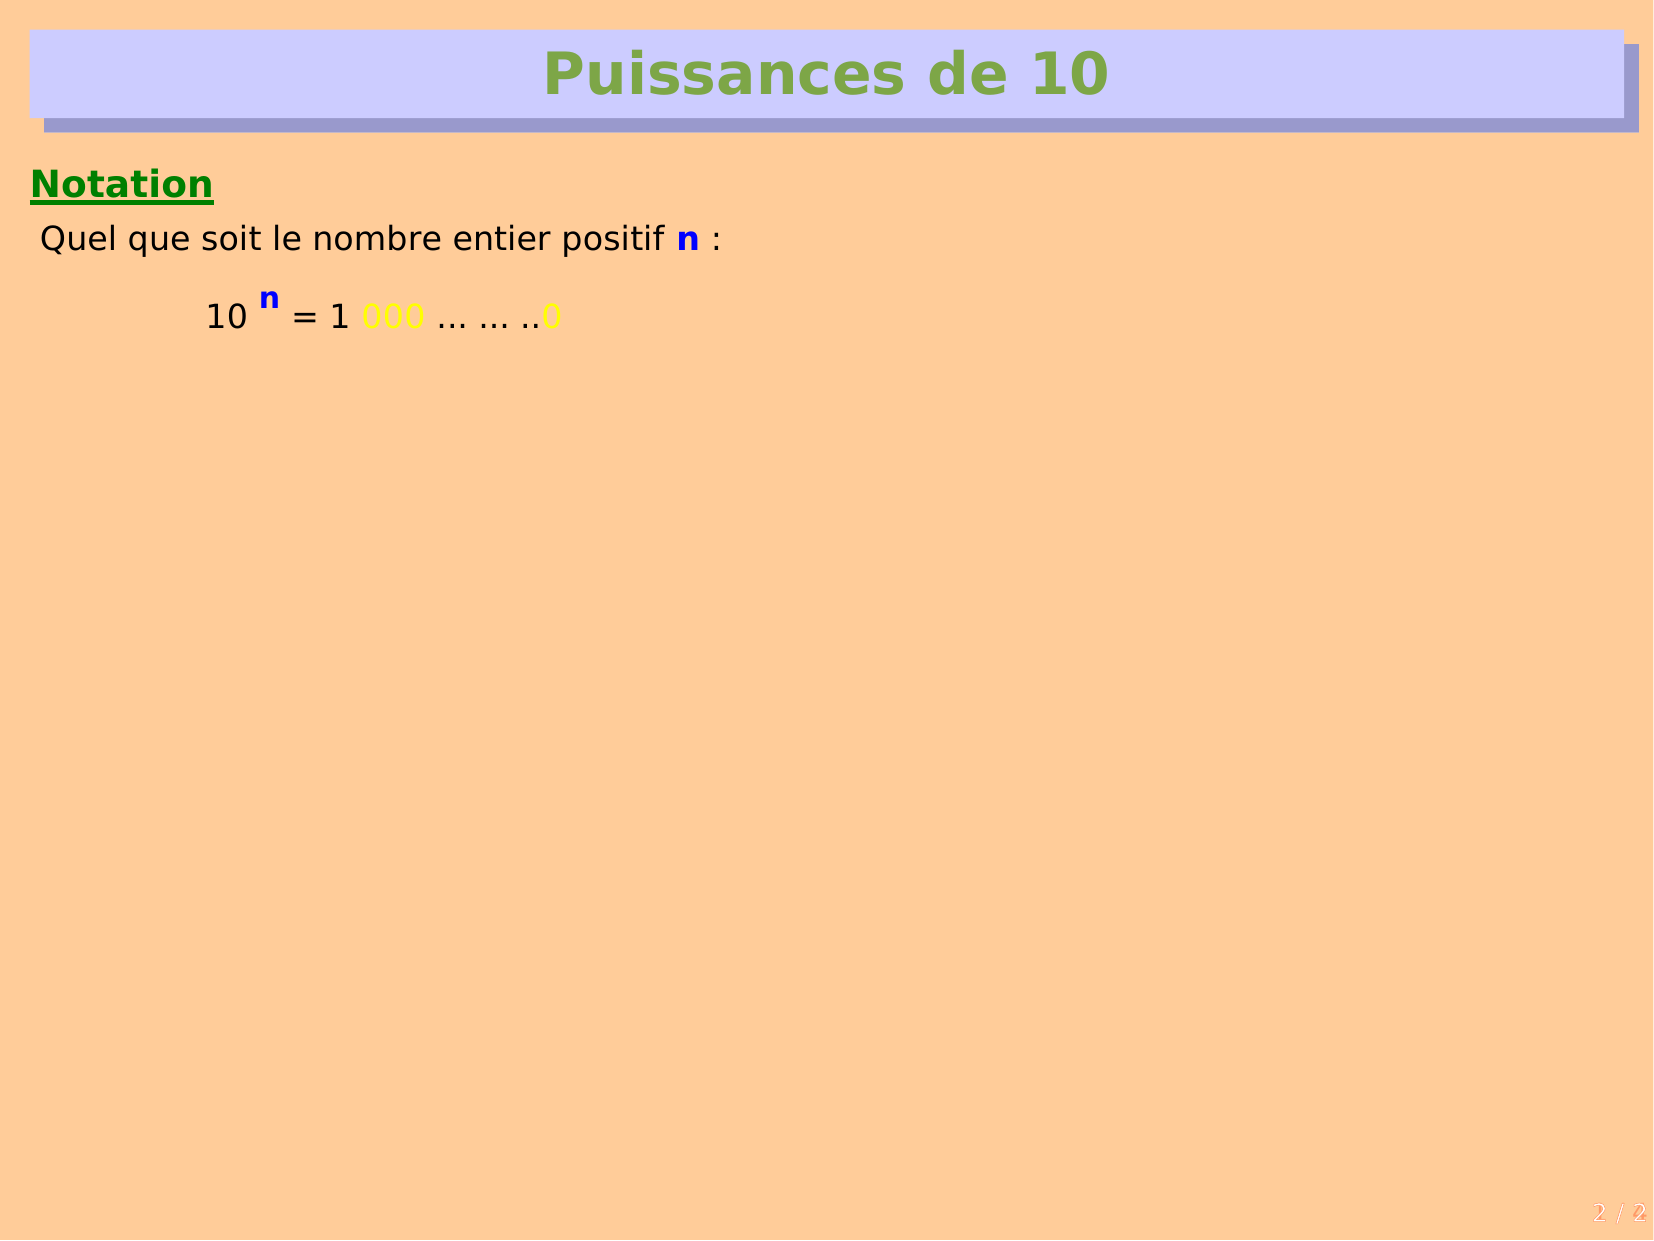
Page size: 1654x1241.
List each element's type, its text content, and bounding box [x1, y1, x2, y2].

text_box Quel que soit le nombre entier positif n : [39, 212, 723, 266]
text_box Notation [29, 162, 215, 207]
text_box 2 / 2 [1591, 1198, 1649, 1235]
title Puissances de 10 [29, 29, 1625, 119]
text_box 10 n = 1 000 ... ... ..0 [205, 280, 572, 337]
